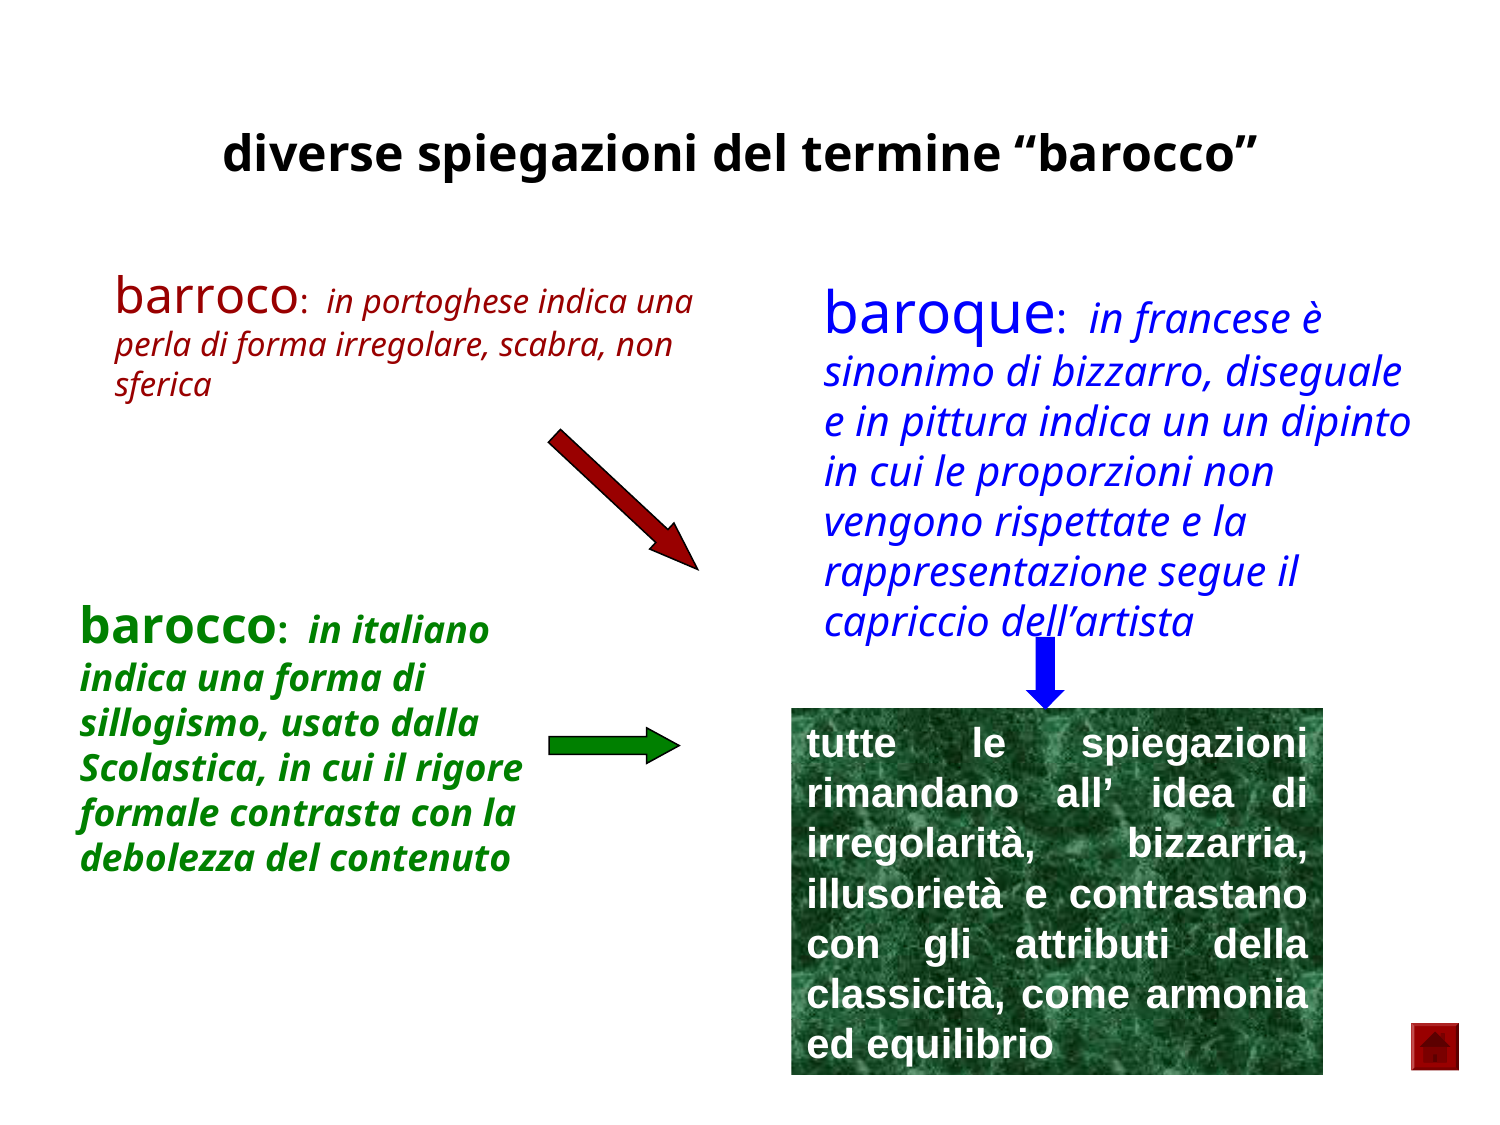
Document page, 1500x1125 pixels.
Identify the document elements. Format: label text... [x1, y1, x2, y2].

text_box barroco: in portoghese indica una perla di forma irregolare, scabra, non sferica [100, 255, 727, 411]
text_box [549, 727, 680, 764]
text_box tutte le spiegazioni rimandano all’ idea di irregolarità, bizzarria, illusorietà e contrastano con gli attributi della classicità, come armonia ed equilibrio [791, 708, 1323, 1075]
text_box barocco: in italiano indica una forma di sillogismo, usato dalla Scolastica, in cui il rigore formale contrasta con la debolezza del contenuto [64, 586, 561, 887]
text_box diverse spiegazioni del termine “barocco” [207, 113, 1273, 189]
text_box baroque: in francese è sinonimo di bizzarro, diseguale e in pittura indica un un dipinto in cui le proporzioni non vengono rispettate e la rappresentazione segue il capriccio dell’artista [809, 267, 1436, 653]
text_box [1027, 637, 1063, 709]
text_box [1412, 1023, 1459, 1071]
text_box [548, 429, 698, 570]
